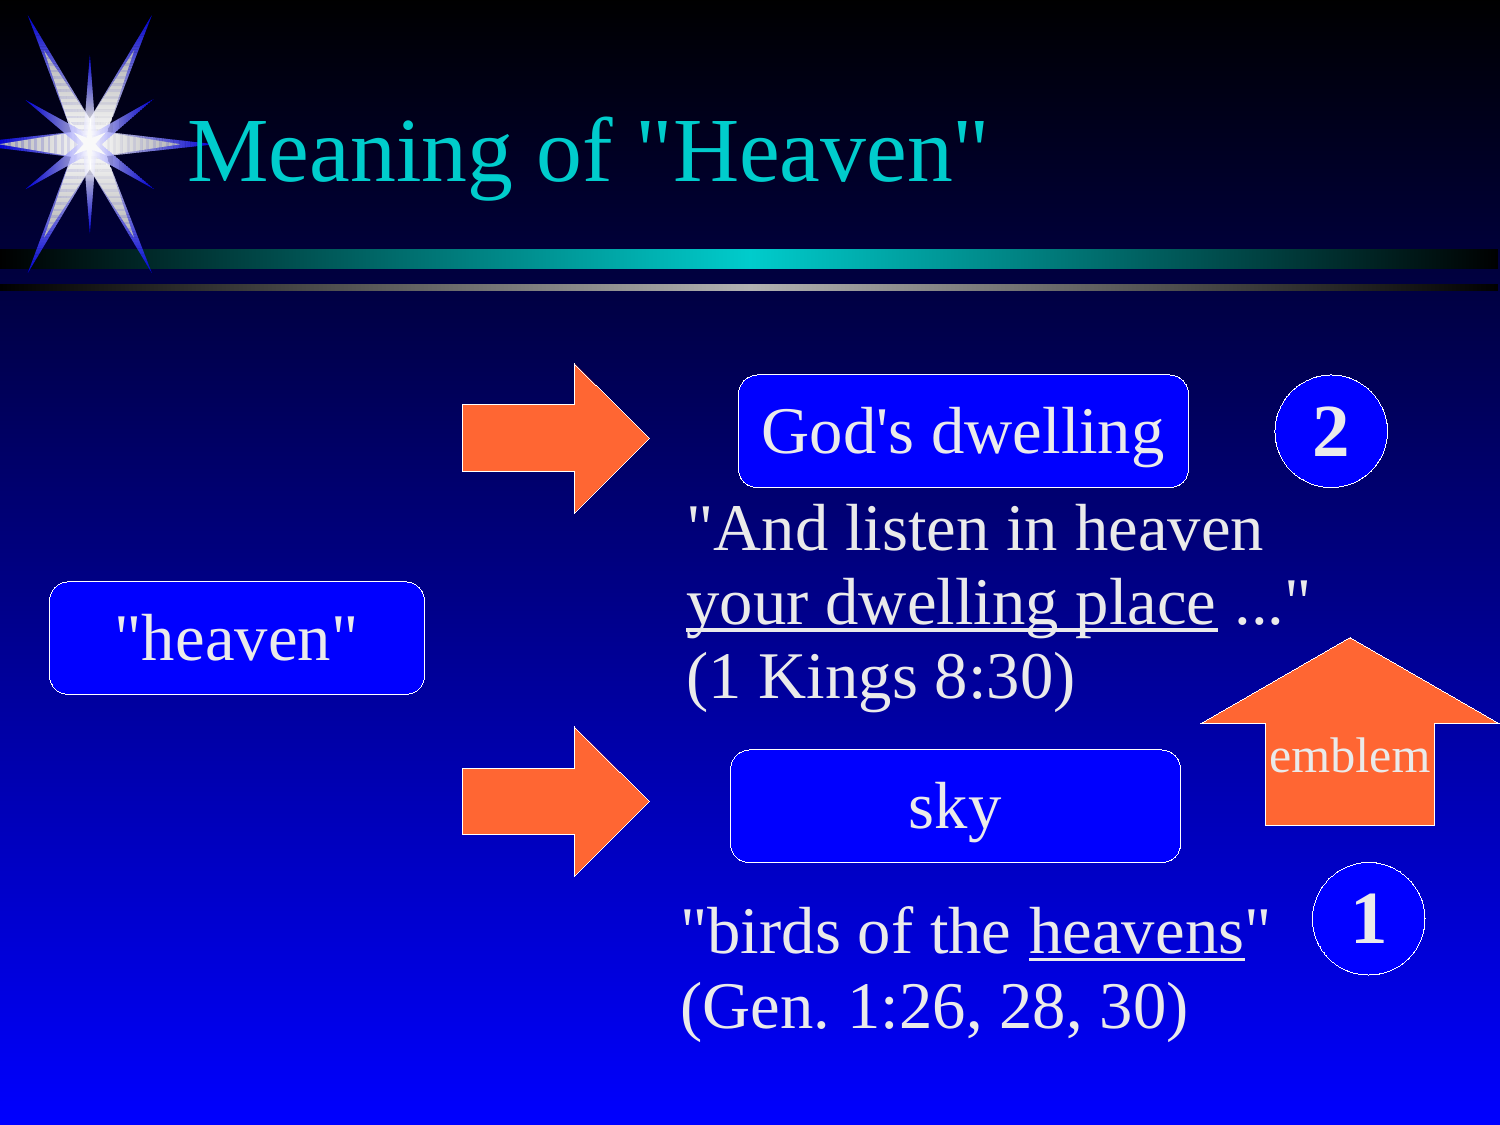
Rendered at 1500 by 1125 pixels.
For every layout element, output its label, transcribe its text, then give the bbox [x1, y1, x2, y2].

text_box 2 [1274, 374, 1388, 488]
text_box [462, 726, 650, 877]
text_box 1 [1312, 862, 1426, 976]
text_box sky [730, 749, 1181, 863]
text_box [462, 363, 650, 514]
text_box "birds of the heavens" (Gen. 1:26, 28, 30) [665, 887, 1357, 1051]
text_box emblem [1200, 644, 1500, 826]
text_box "And listen in heaven your dwelling place ..." (1 Kings 8:30) [671, 483, 1363, 721]
text_box God's dwelling [738, 374, 1189, 483]
text_box "heaven" [49, 581, 425, 695]
title Meaning of "Heaven" [187, 63, 1463, 237]
